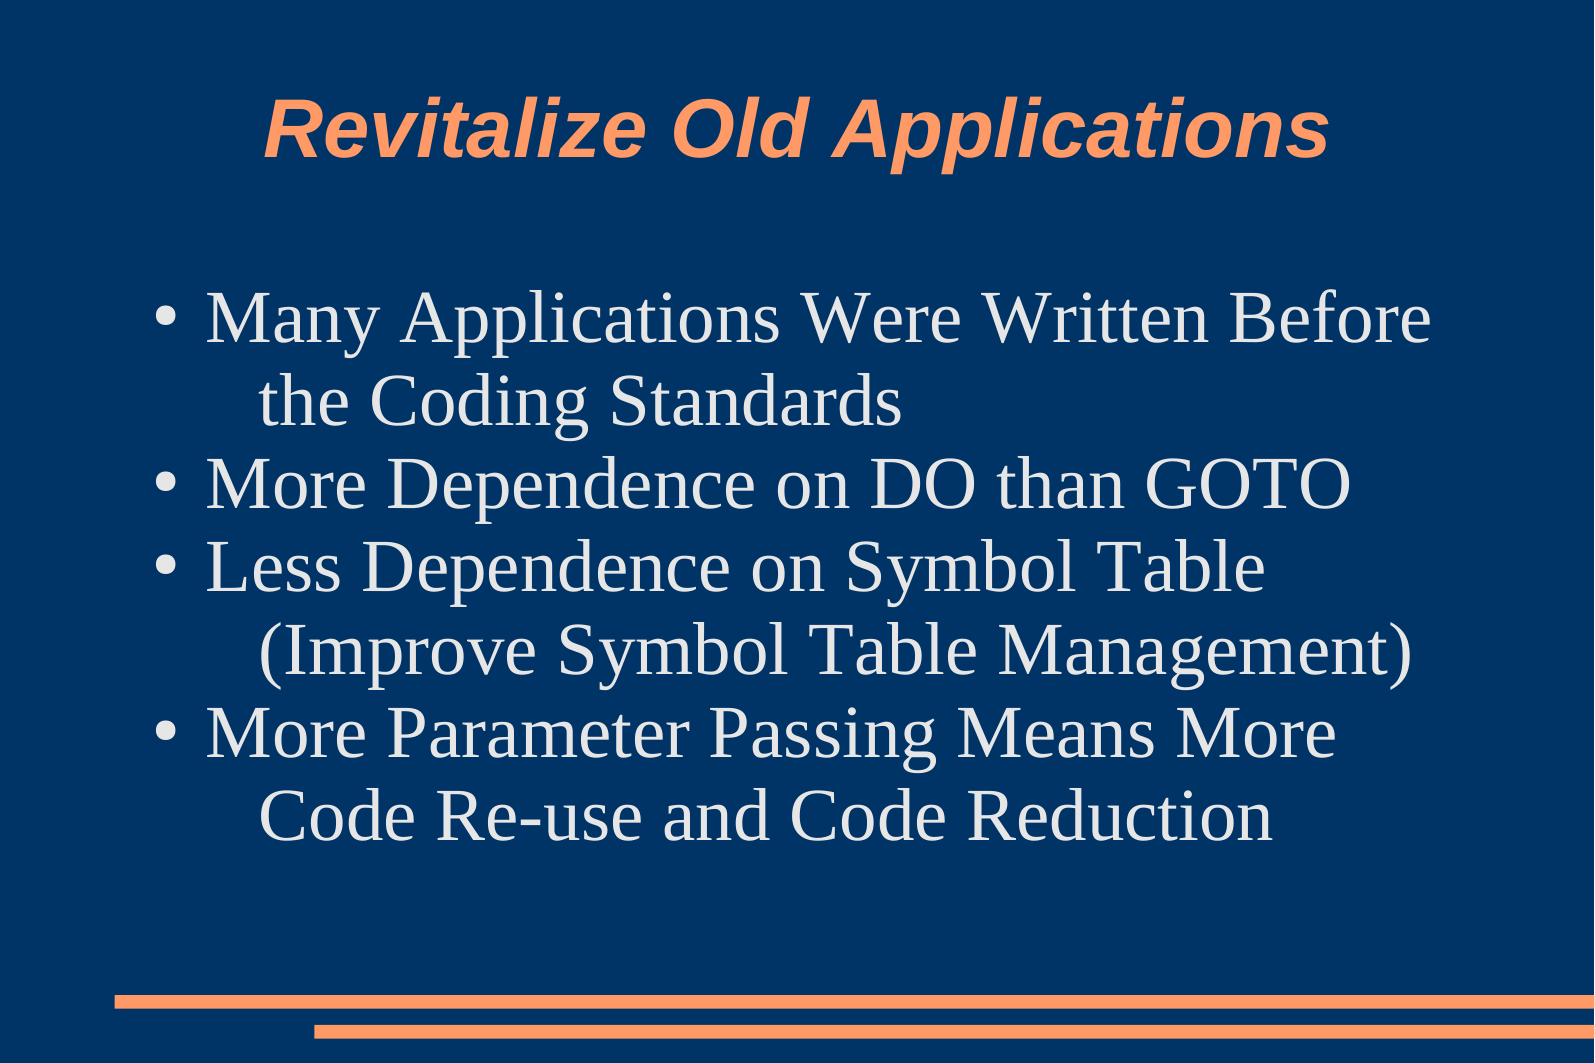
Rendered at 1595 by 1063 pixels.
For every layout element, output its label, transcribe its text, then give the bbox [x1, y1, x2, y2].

list Many Applications Were Written Before the Coding Standards More Dependence on DO than GOTO Less Dependence on Symbol Table (Improve Symbol Table Management) More Parameter Passing Means More Code Re-use and Code Reduction [117, 276, 1505, 971]
title Revitalize Old Applications [117, 39, 1479, 218]
